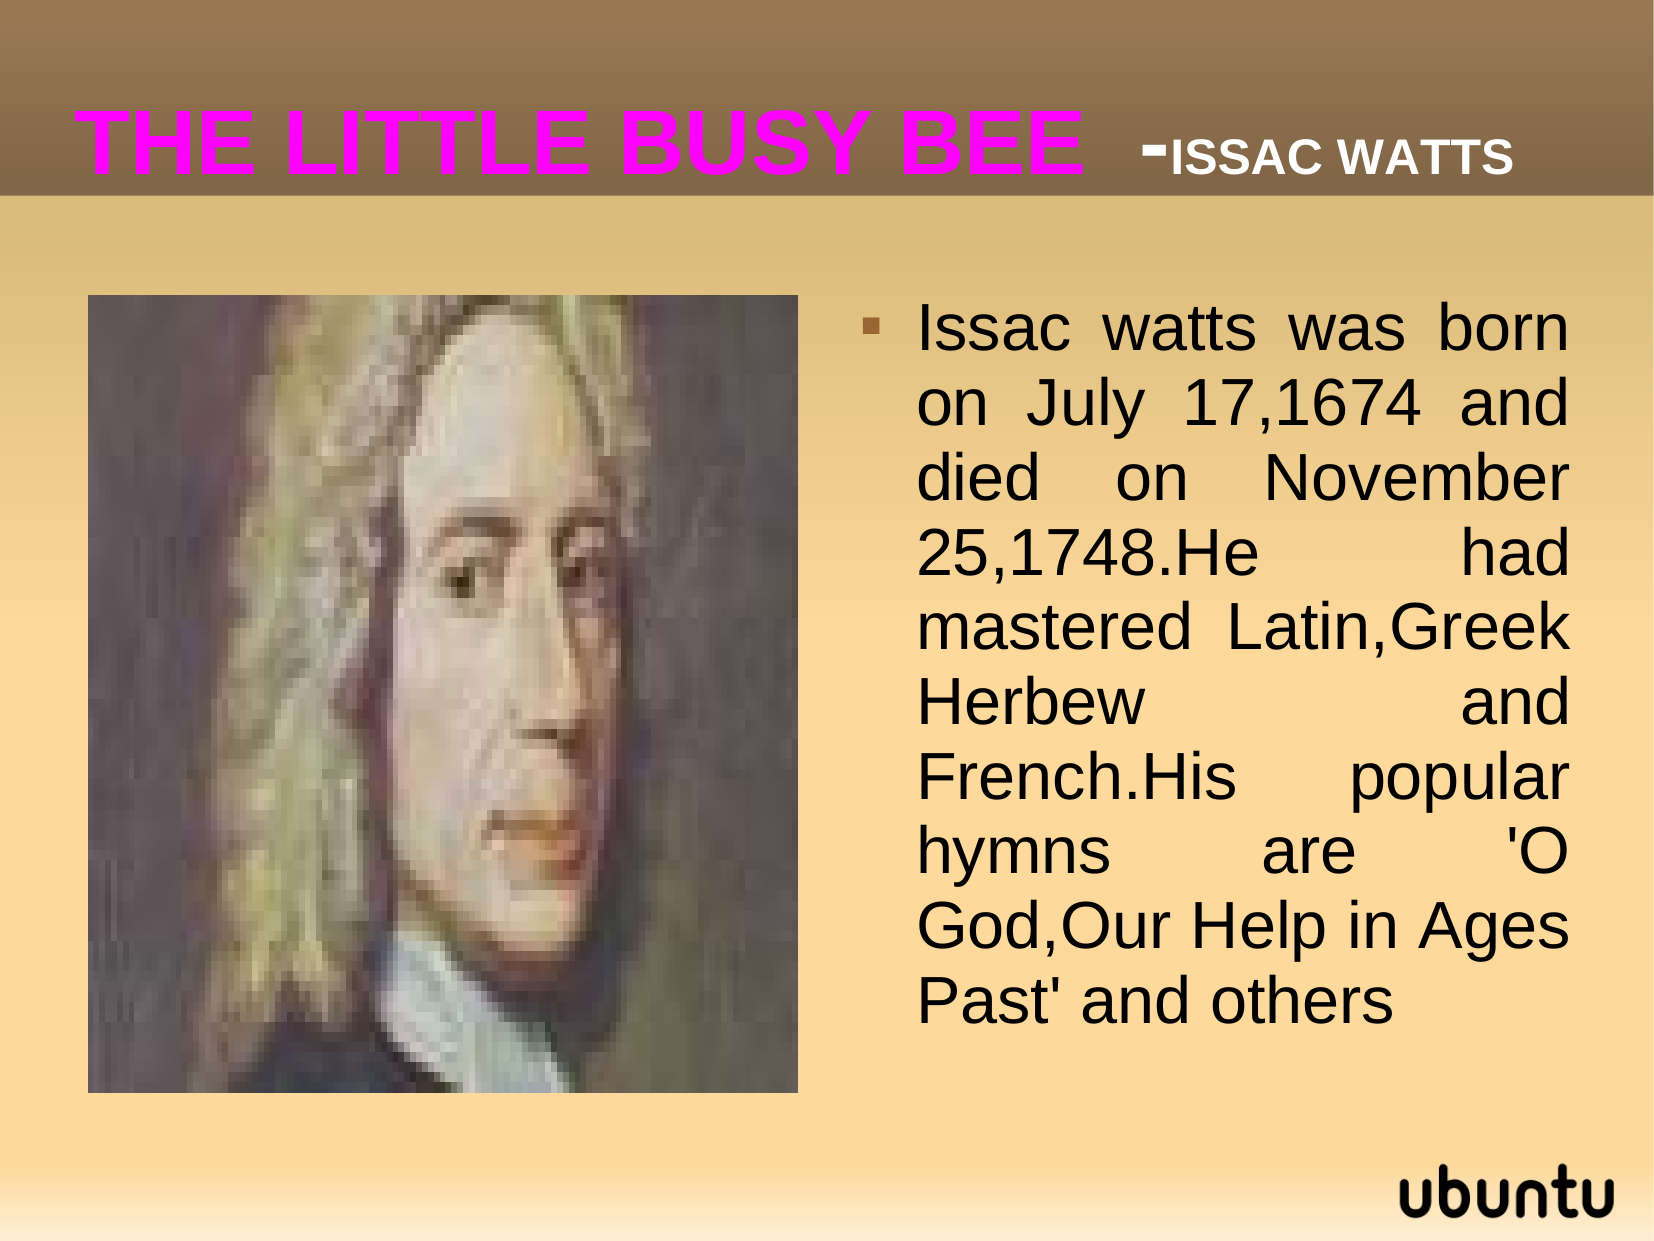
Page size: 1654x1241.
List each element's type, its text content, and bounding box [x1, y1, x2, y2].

title THE LITTLE BUSY BEE -ISSAC WATTS [53, 59, 1536, 228]
picture [0, 0, 1654, 1241]
list Issac watts was born on July 17,1674 and died on November 25,1748.He had mastered Latin,Greek Herbew and French.His popular hymns are 'O God,Our Help in Ages Past' and others [845, 290, 1572, 1094]
